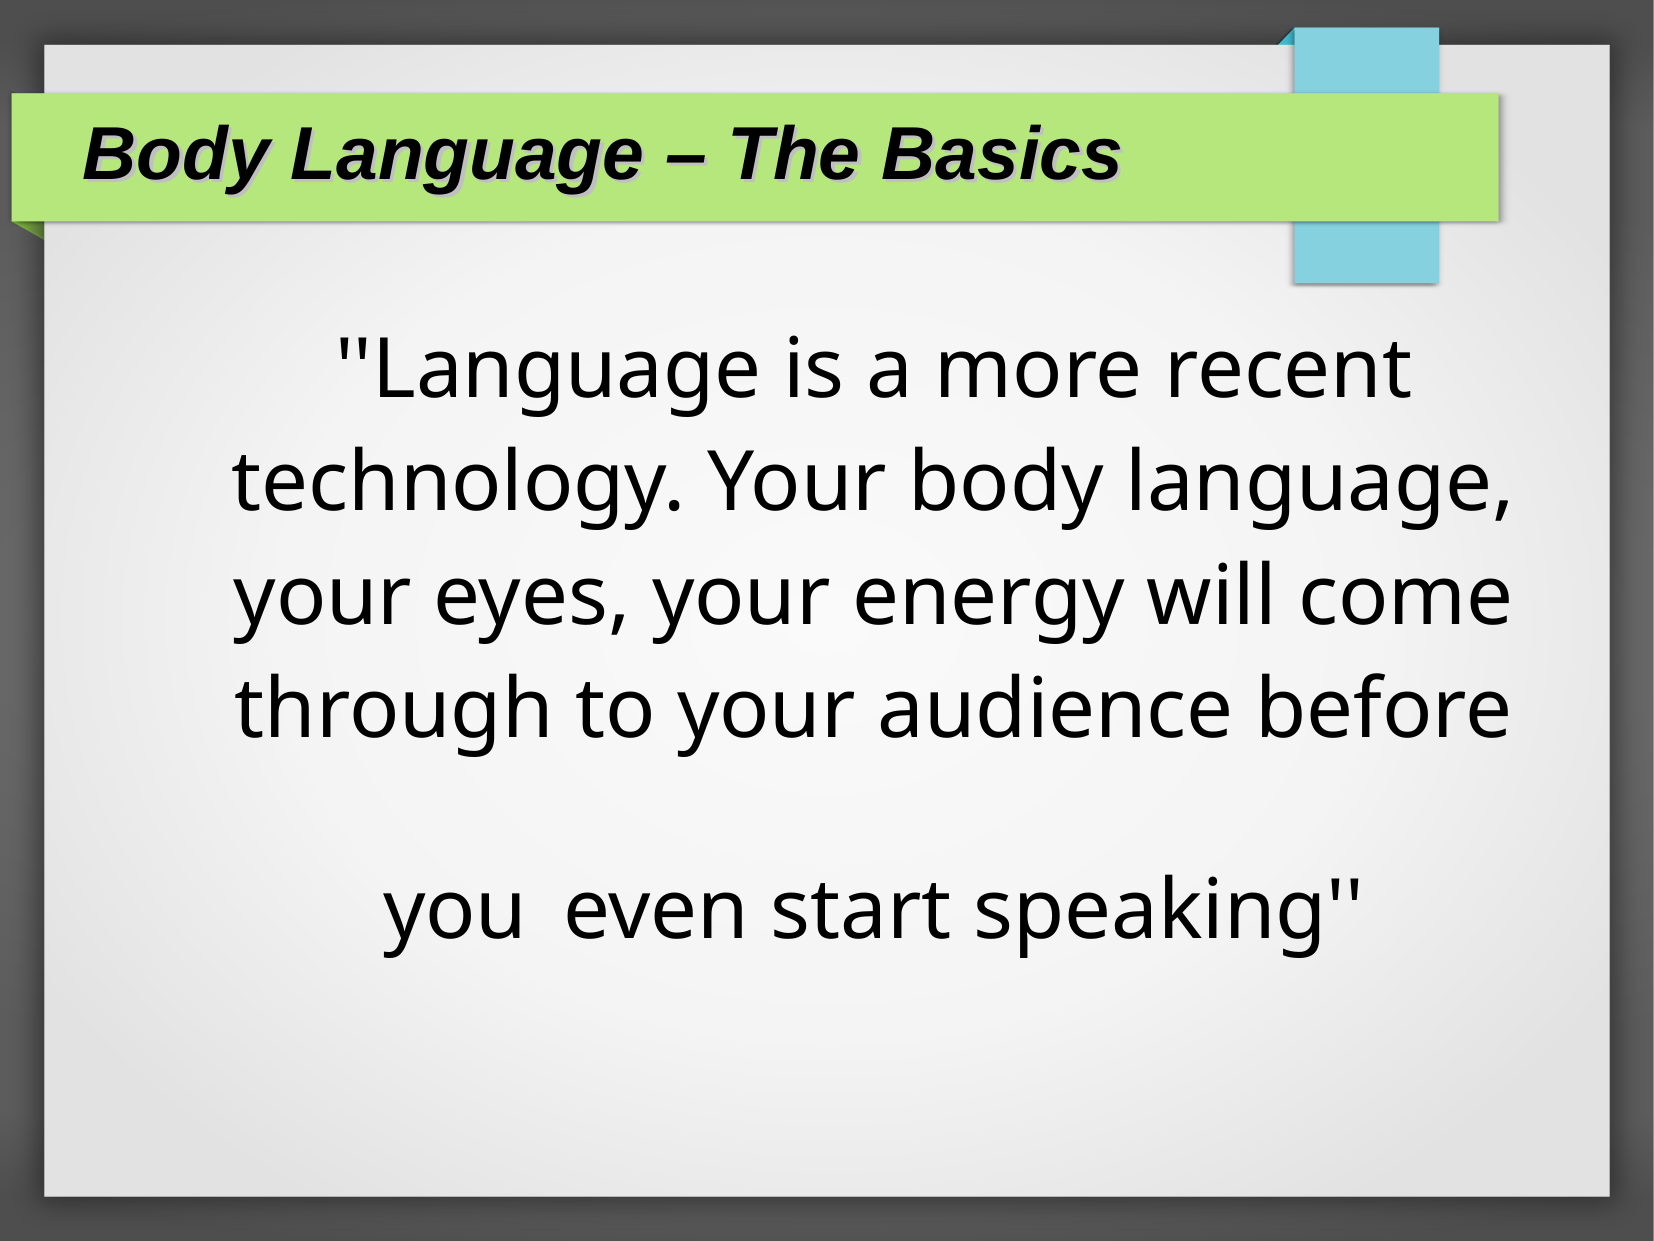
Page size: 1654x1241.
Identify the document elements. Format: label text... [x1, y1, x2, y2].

title Body Language – The Basics [82, 94, 1264, 213]
list ''Language is a more recent technology. Your body language, your eyes, your energy will come through to your audience before you even start speaking'' [94, 308, 1583, 1028]
picture [0, 0, 1654, 1241]
